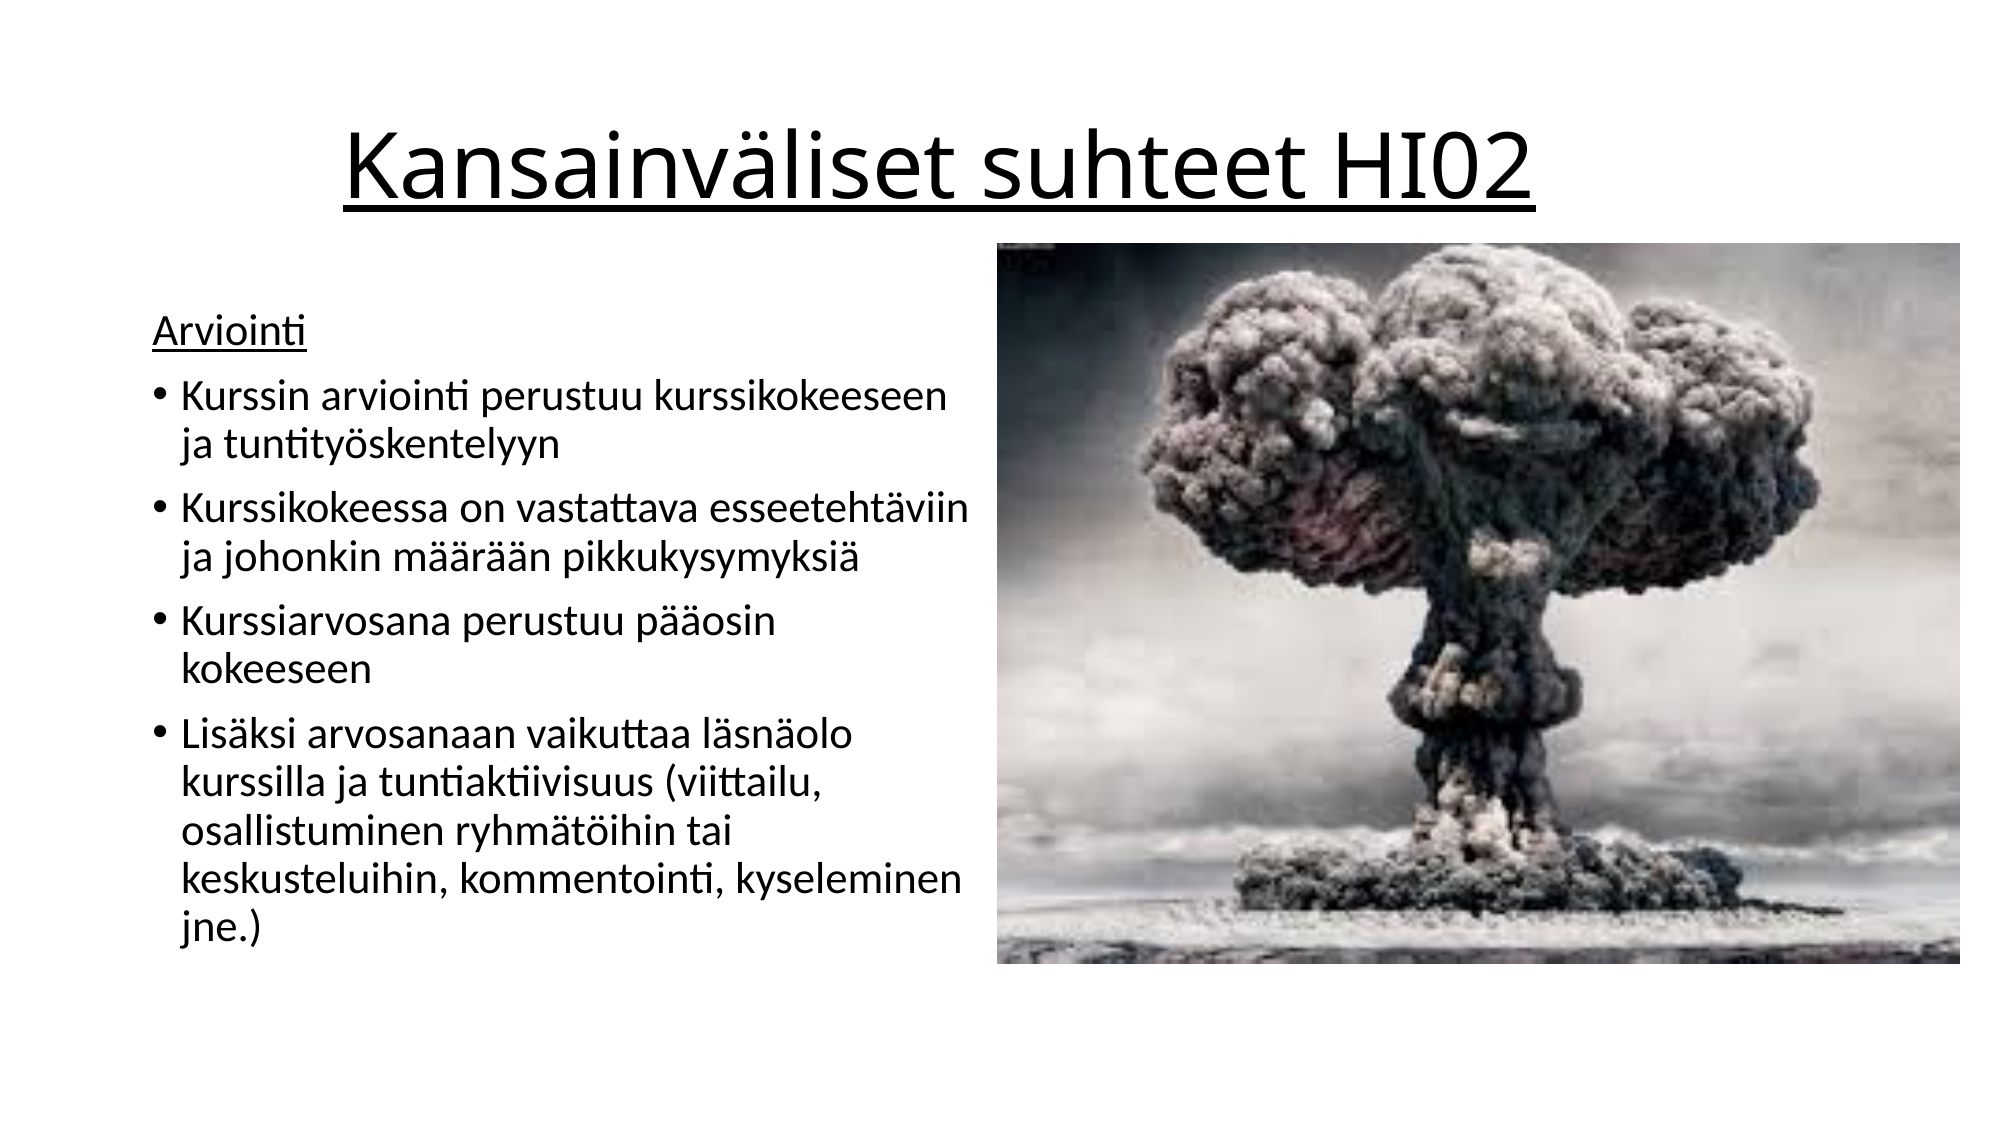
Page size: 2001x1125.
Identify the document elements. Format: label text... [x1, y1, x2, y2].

title Kansainväliset suhteet HI02 [137, 59, 1863, 278]
list Arviointi Kurssin arviointi perustuu kurssikokeeseen ja tuntityöskentelyyn Kurssikokeessa on vastattava esseetehtäviin ja johonkin määrään pikkukysymyksiä Kurssiarvosana perustuu pääosin kokeeseen Lisäksi arvosanaan vaikuttaa läsnäolo kurssilla ja tuntiaktiivisuus (viittailu, osallistuminen ryhmätöihin tai keskusteluihin, kommentointi, kyseleminen jne.) [137, 299, 988, 1014]
picture [997, 243, 1960, 964]
